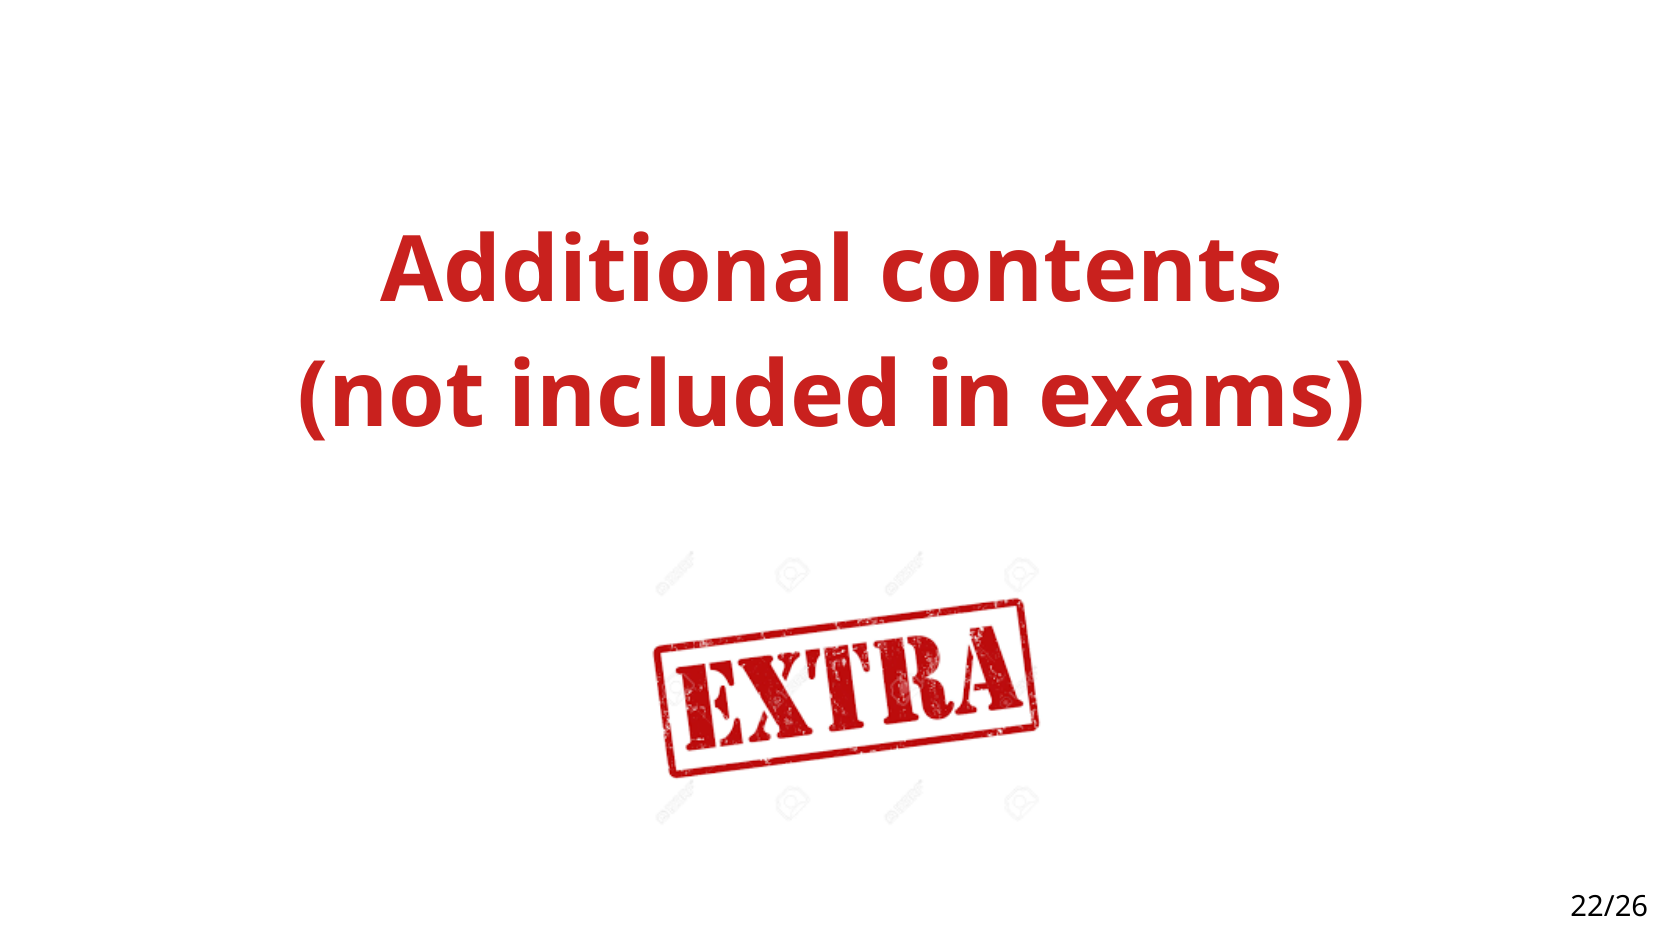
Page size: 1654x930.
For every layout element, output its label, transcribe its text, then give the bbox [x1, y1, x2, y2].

picture [645, 542, 1050, 847]
title Additional contents (not included in exams) [87, 199, 1576, 458]
